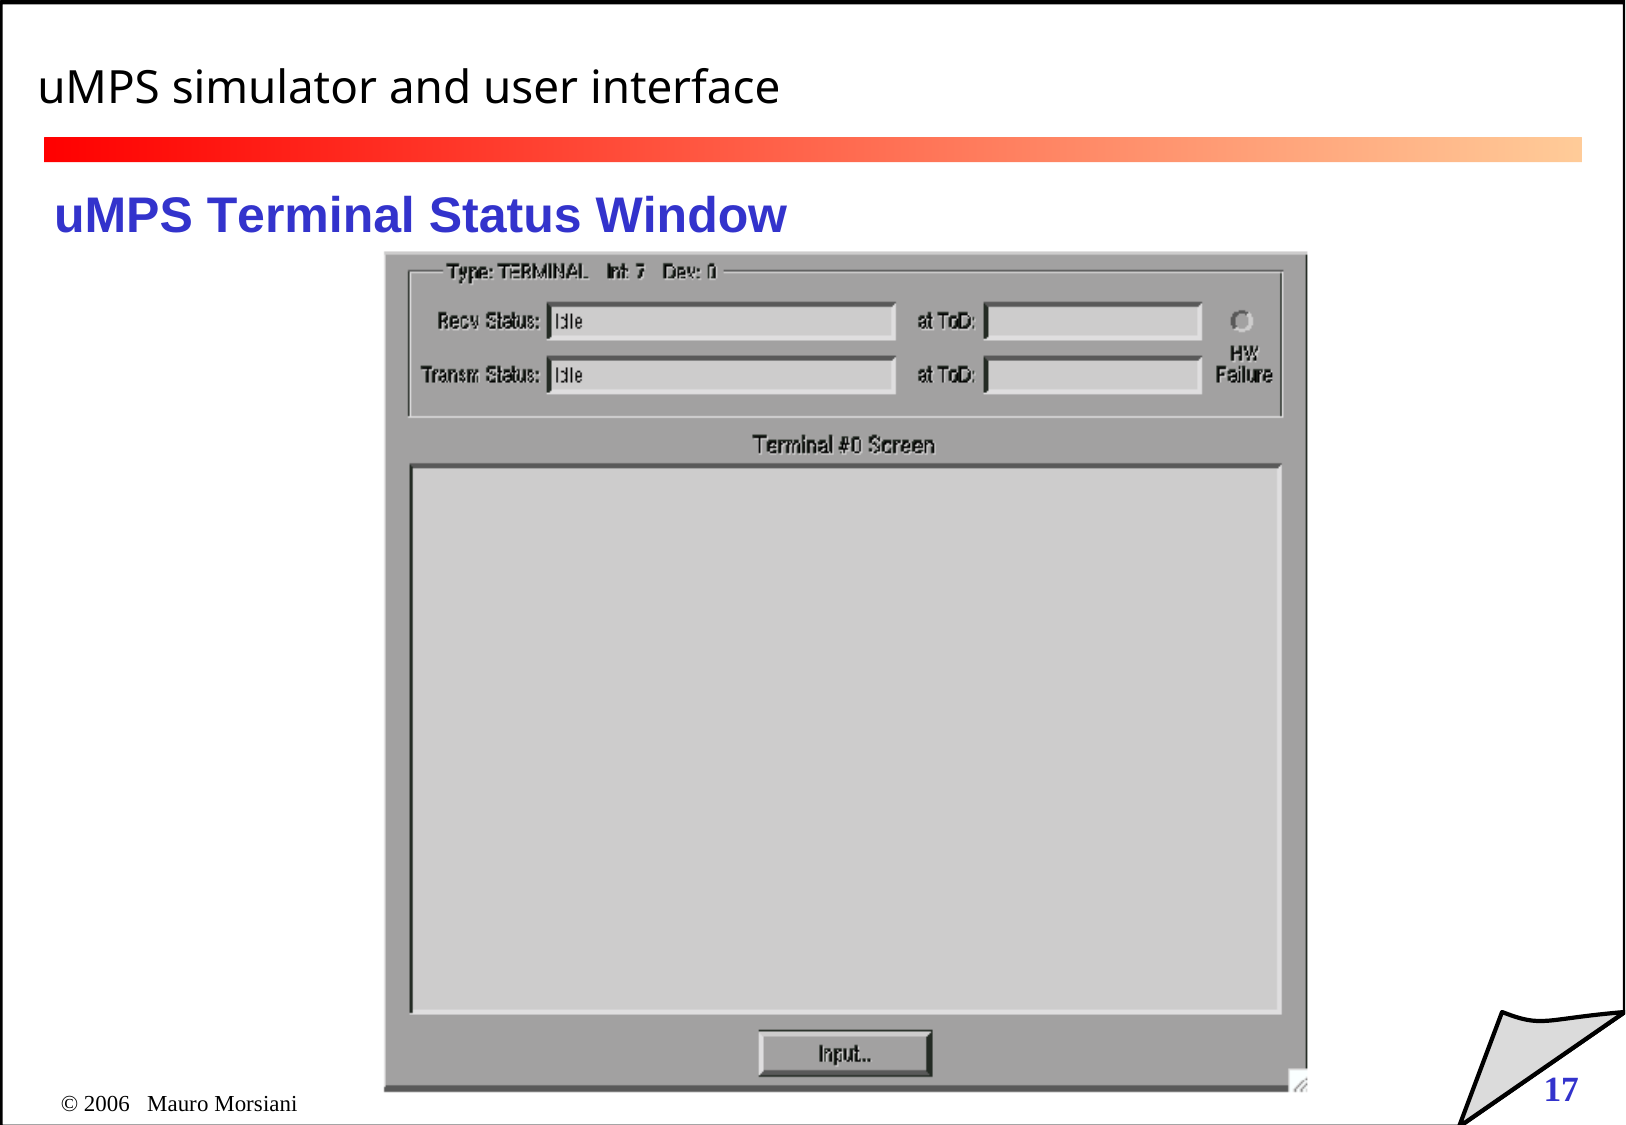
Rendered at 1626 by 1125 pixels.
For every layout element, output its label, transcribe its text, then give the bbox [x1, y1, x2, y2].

list uMPS Terminal Status Window [54, 187, 1557, 492]
title uMPS simulator and user interface [37, 44, 1587, 130]
picture [378, 492, 1314, 1094]
